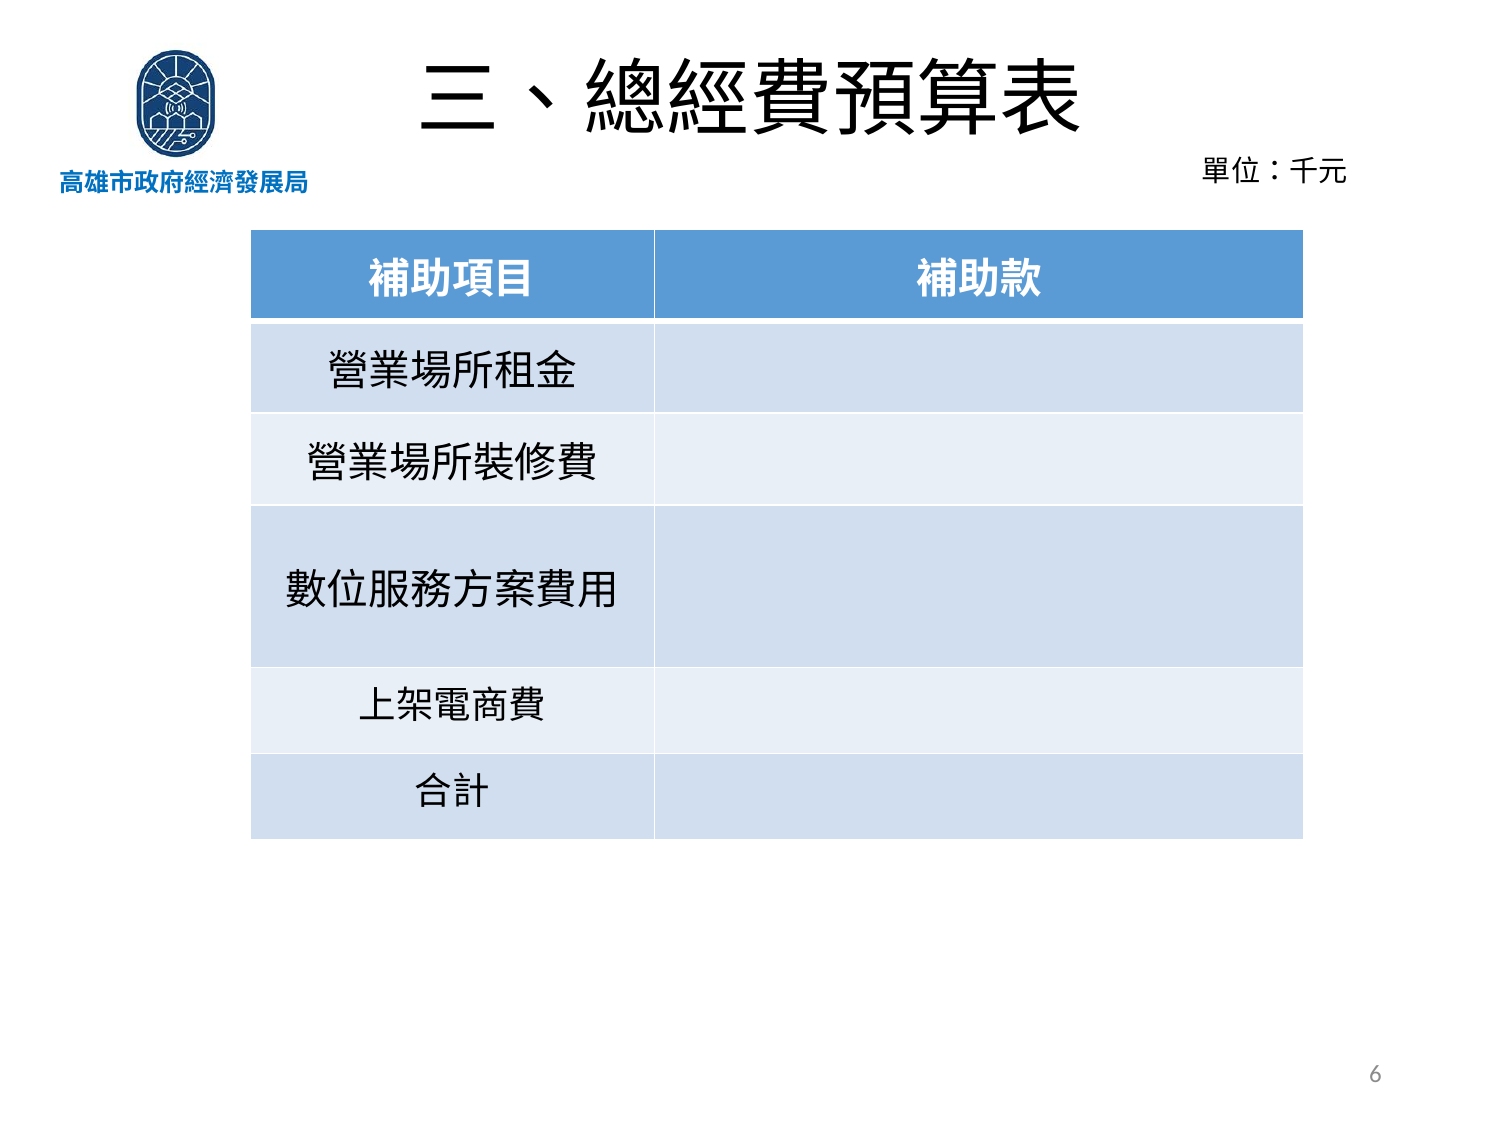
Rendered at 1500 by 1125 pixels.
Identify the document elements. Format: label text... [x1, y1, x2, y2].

table_cell 數位服務方案費用 [251, 506, 654, 667]
slide_number <編號> [1059, 1042, 1397, 1103]
table_cell [655, 414, 1303, 504]
table_cell 營業場所裝修費 [251, 414, 654, 504]
table_header 補助項目 [251, 230, 654, 318]
table_cell [655, 668, 1303, 753]
picture [207, 171, 223, 176]
picture [151, 171, 171, 176]
table_cell 合計 [251, 754, 654, 839]
text_box 三、總經費預算表 [74, 19, 1425, 171]
table_cell [655, 506, 1303, 667]
picture [123, 171, 140, 176]
table_cell 上架電商費 [251, 668, 654, 753]
table_header 補助款 [655, 230, 1303, 318]
picture [225, 171, 238, 176]
picture [105, 171, 120, 176]
table_cell 營業場所租金 [251, 324, 654, 412]
table_cell [655, 324, 1303, 412]
picture [170, 171, 188, 176]
text_box 單位：千元 [1187, 144, 1500, 195]
table_cell [655, 754, 1303, 839]
